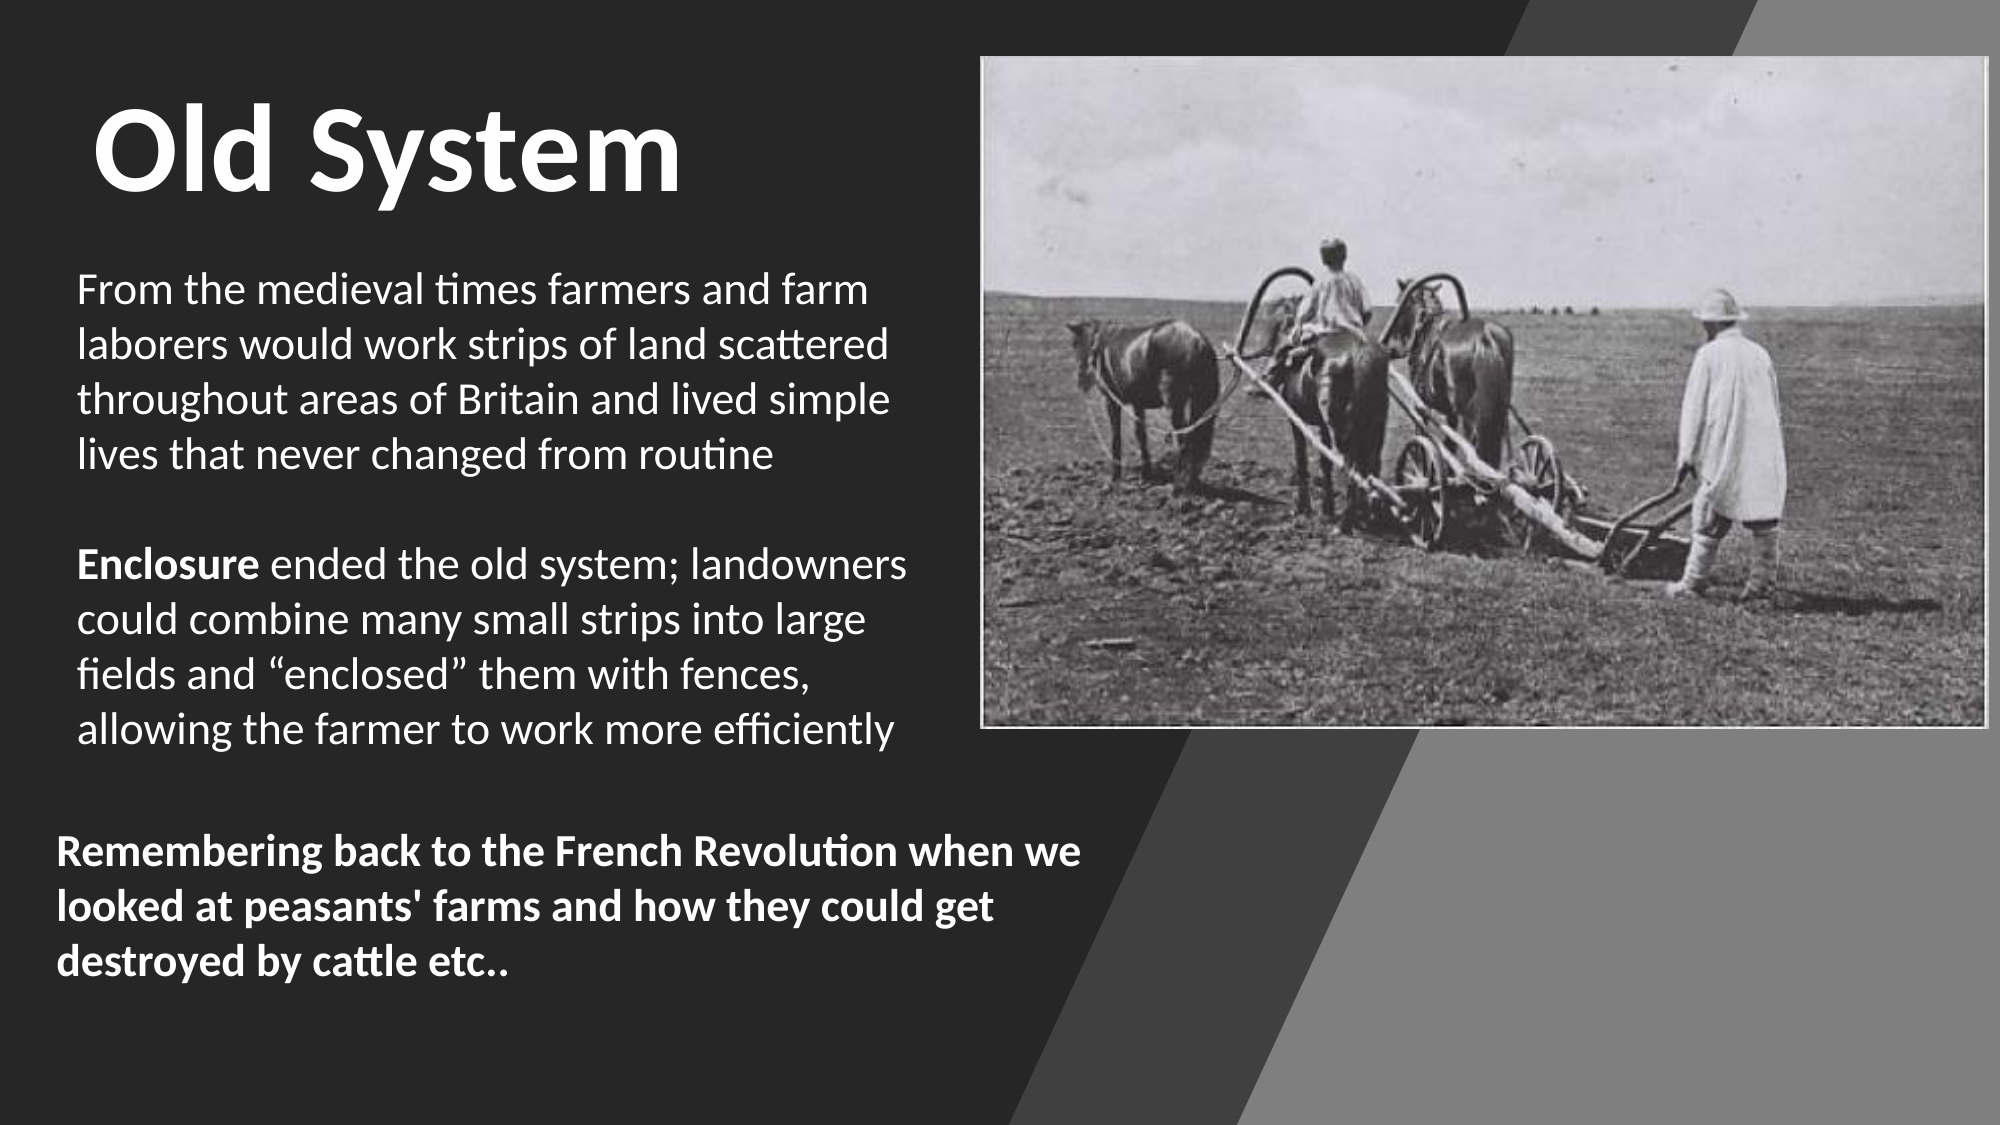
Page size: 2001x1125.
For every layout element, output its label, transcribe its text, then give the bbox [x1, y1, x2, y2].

text_box From the medieval times farmers and farm laborers would work strips of land scattered throughout areas of Britain and lived simple lives that never changed from routine Enclosure ended the old system; landowners could combine many small strips into large fields and “enclosed” them with fences, allowing the farmer to work more efficiently [61, 251, 982, 767]
text_box Remembering back to the French Revolution when we looked at peasants' farms and how they could get destroyed by cattle etc.. [41, 813, 1144, 1041]
text_box Old System [79, 58, 700, 224]
picture [980, 57, 1989, 729]
text_box [0, 0, 2000, 1125]
